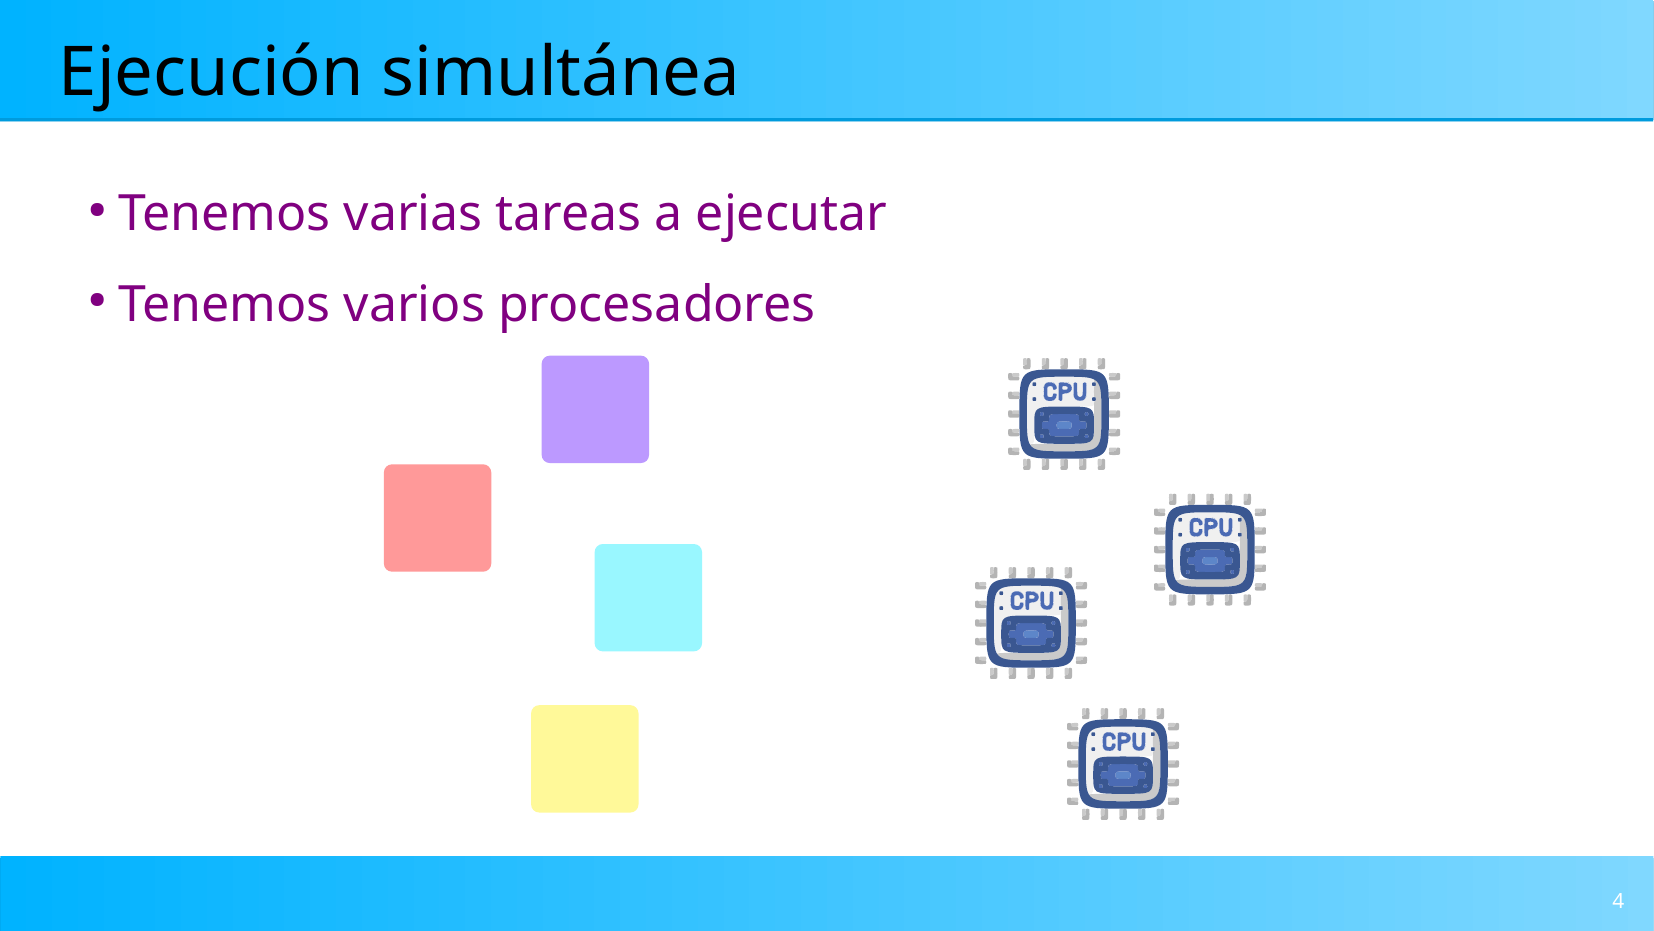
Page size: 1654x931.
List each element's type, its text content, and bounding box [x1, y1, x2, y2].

list Tenemos varias tareas a ejecutar Tenemos varios procesadores [59, 177, 1595, 768]
title Ejecución simultánea [59, 29, 1595, 108]
picture [383, 354, 1270, 824]
